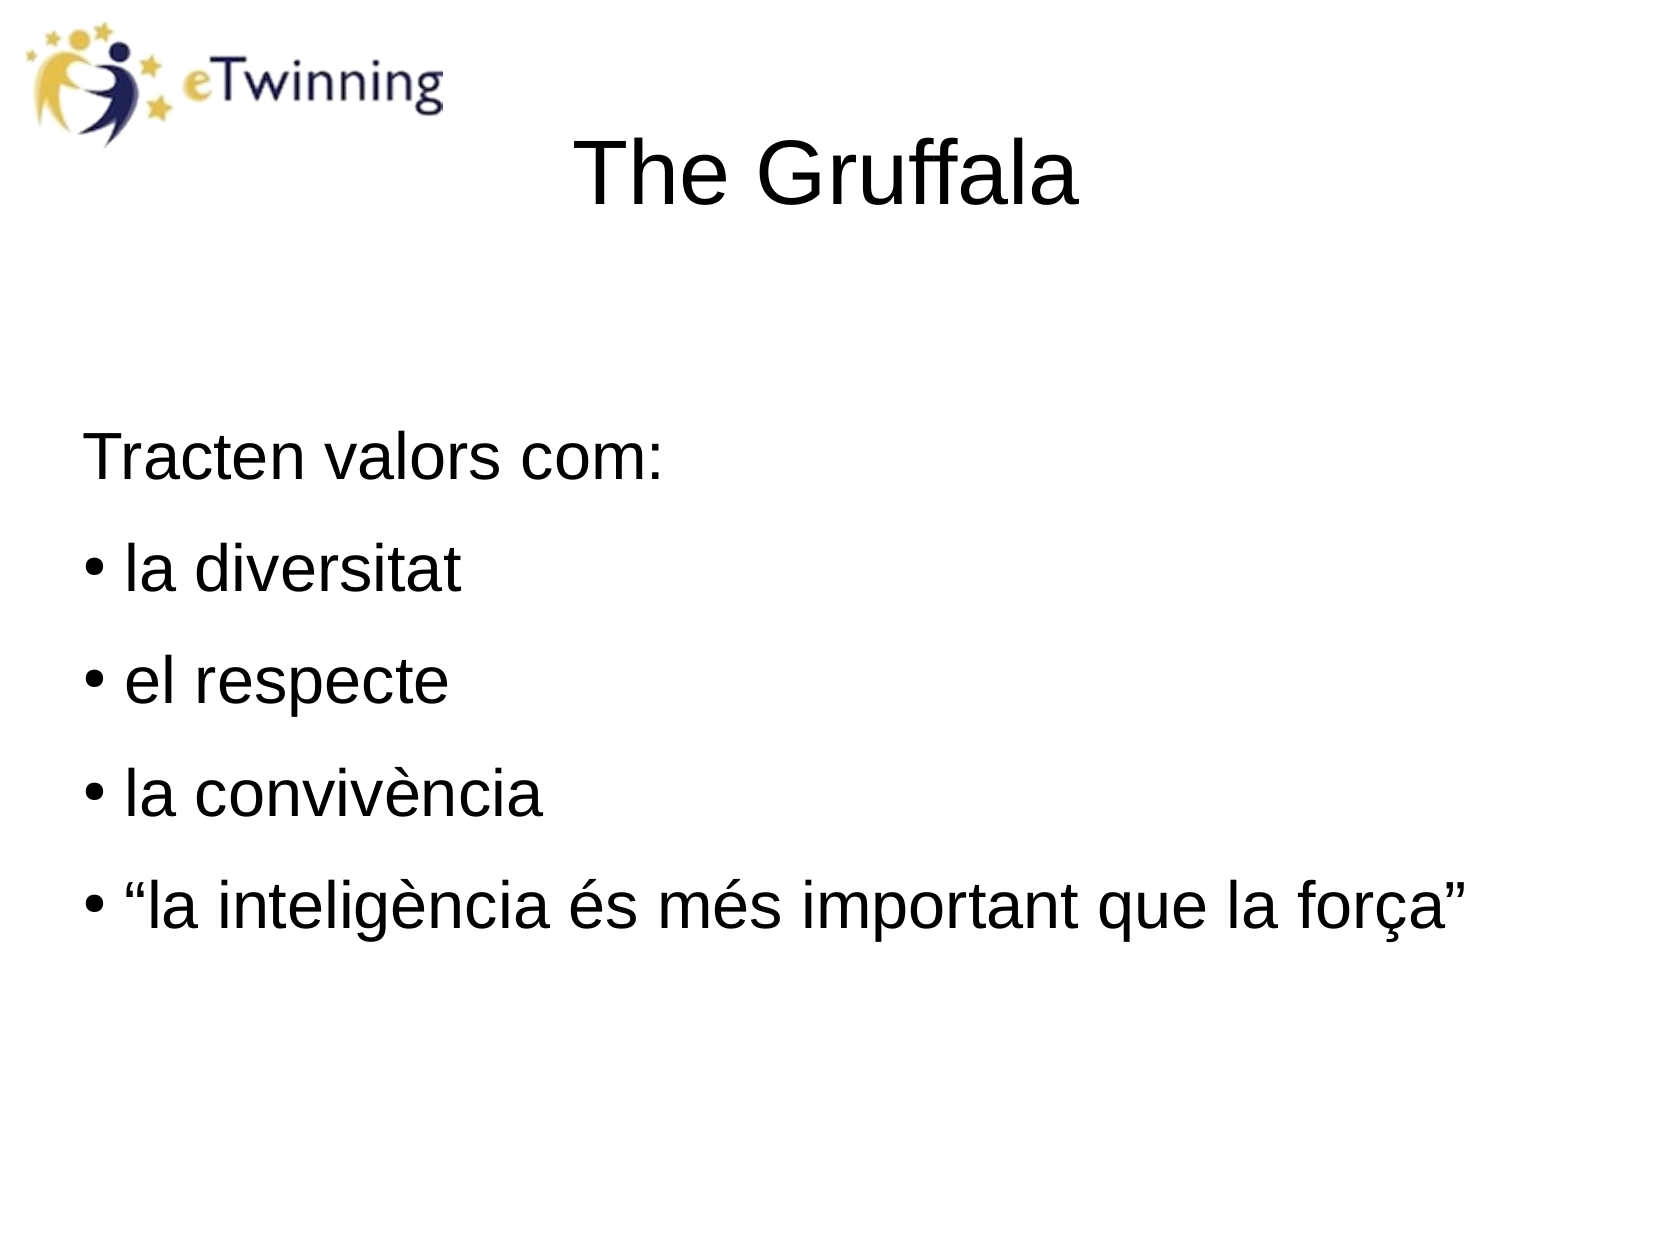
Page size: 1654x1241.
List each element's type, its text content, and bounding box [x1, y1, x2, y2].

title The Gruffala [82, 88, 1571, 257]
subtitle Tracten valors com: la diversitat el respecte la convivència “la inteligència és més important que la força” [82, 290, 1571, 1109]
picture [26, 20, 443, 148]
